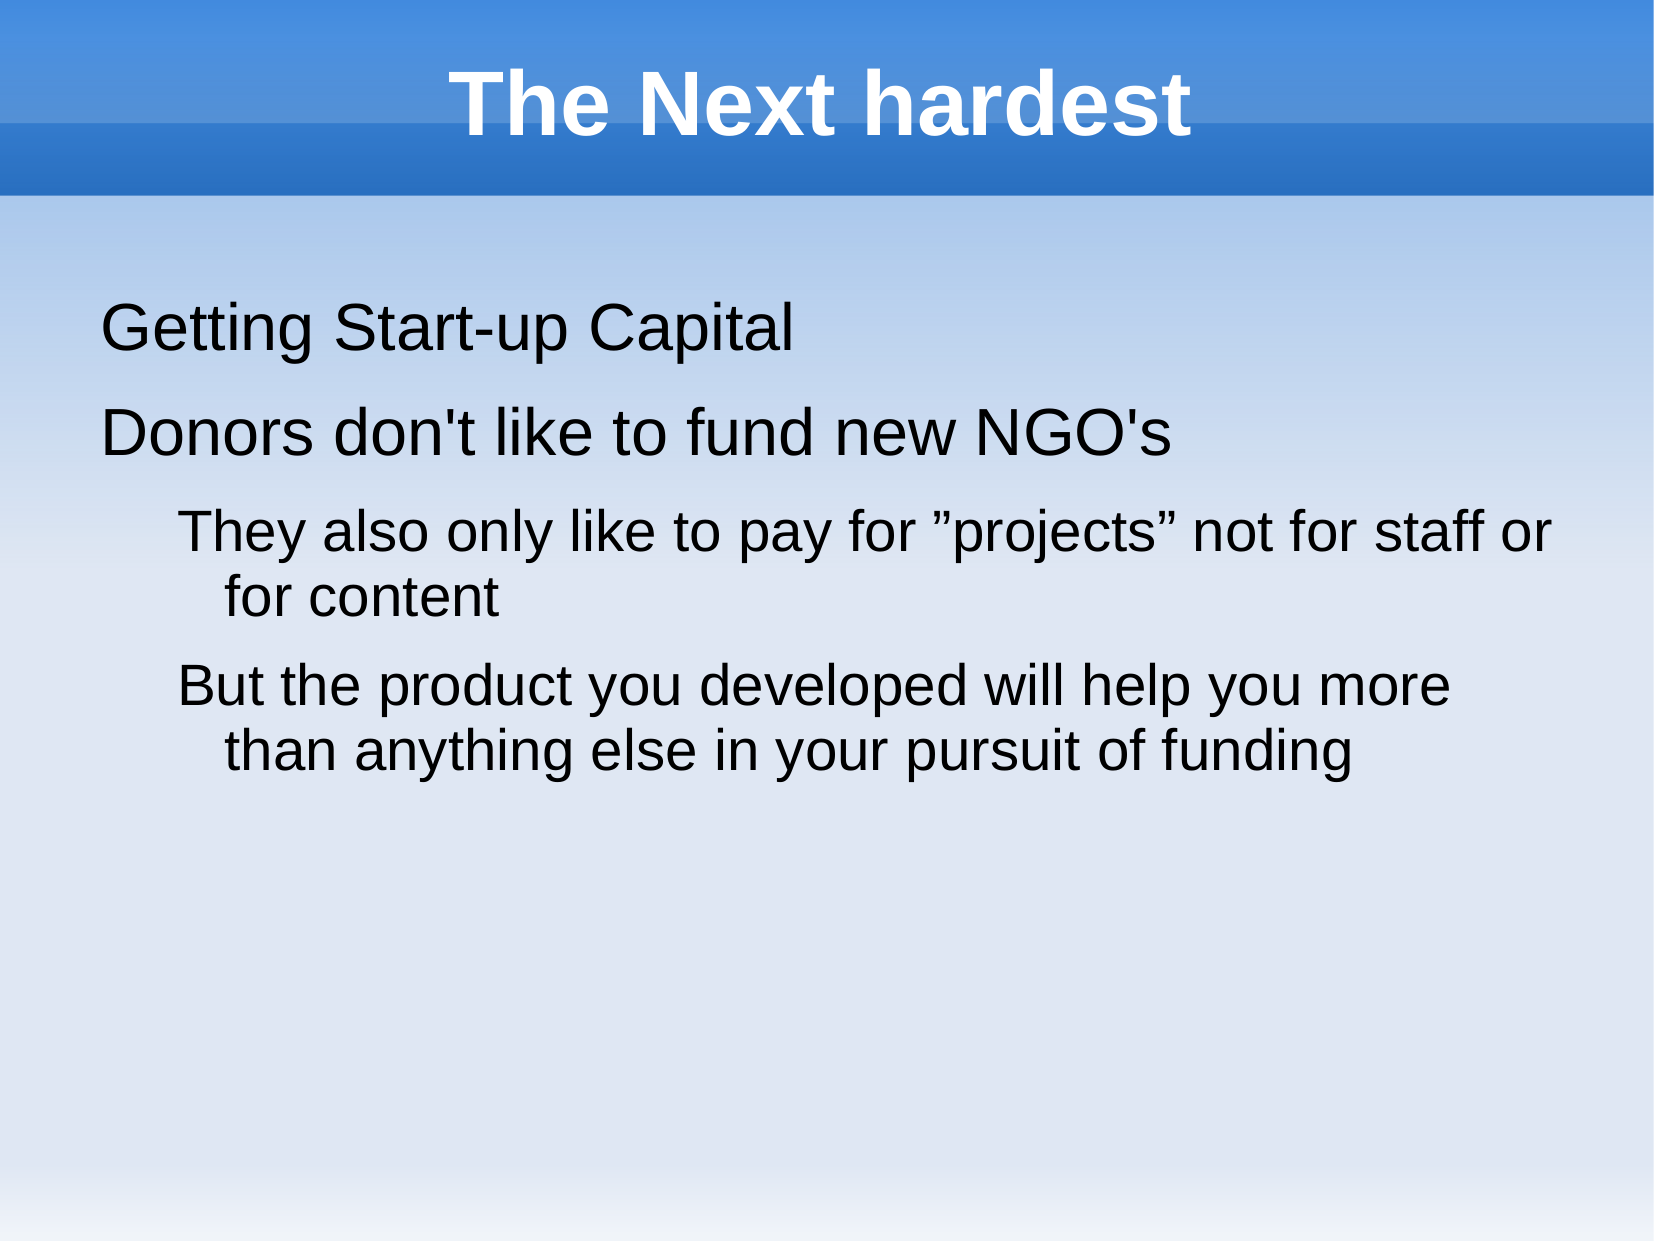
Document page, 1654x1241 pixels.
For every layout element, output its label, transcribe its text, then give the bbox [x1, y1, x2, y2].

title The Next hardest [76, 7, 1565, 200]
list Getting Start-up Capital Donors don't like to fund new NGO's They also only like to pay for ”projects” not for staff or for content But the product you developed will help you more than anything else in your pursuit of funding [82, 290, 1571, 1094]
picture [0, 0, 1654, 1241]
